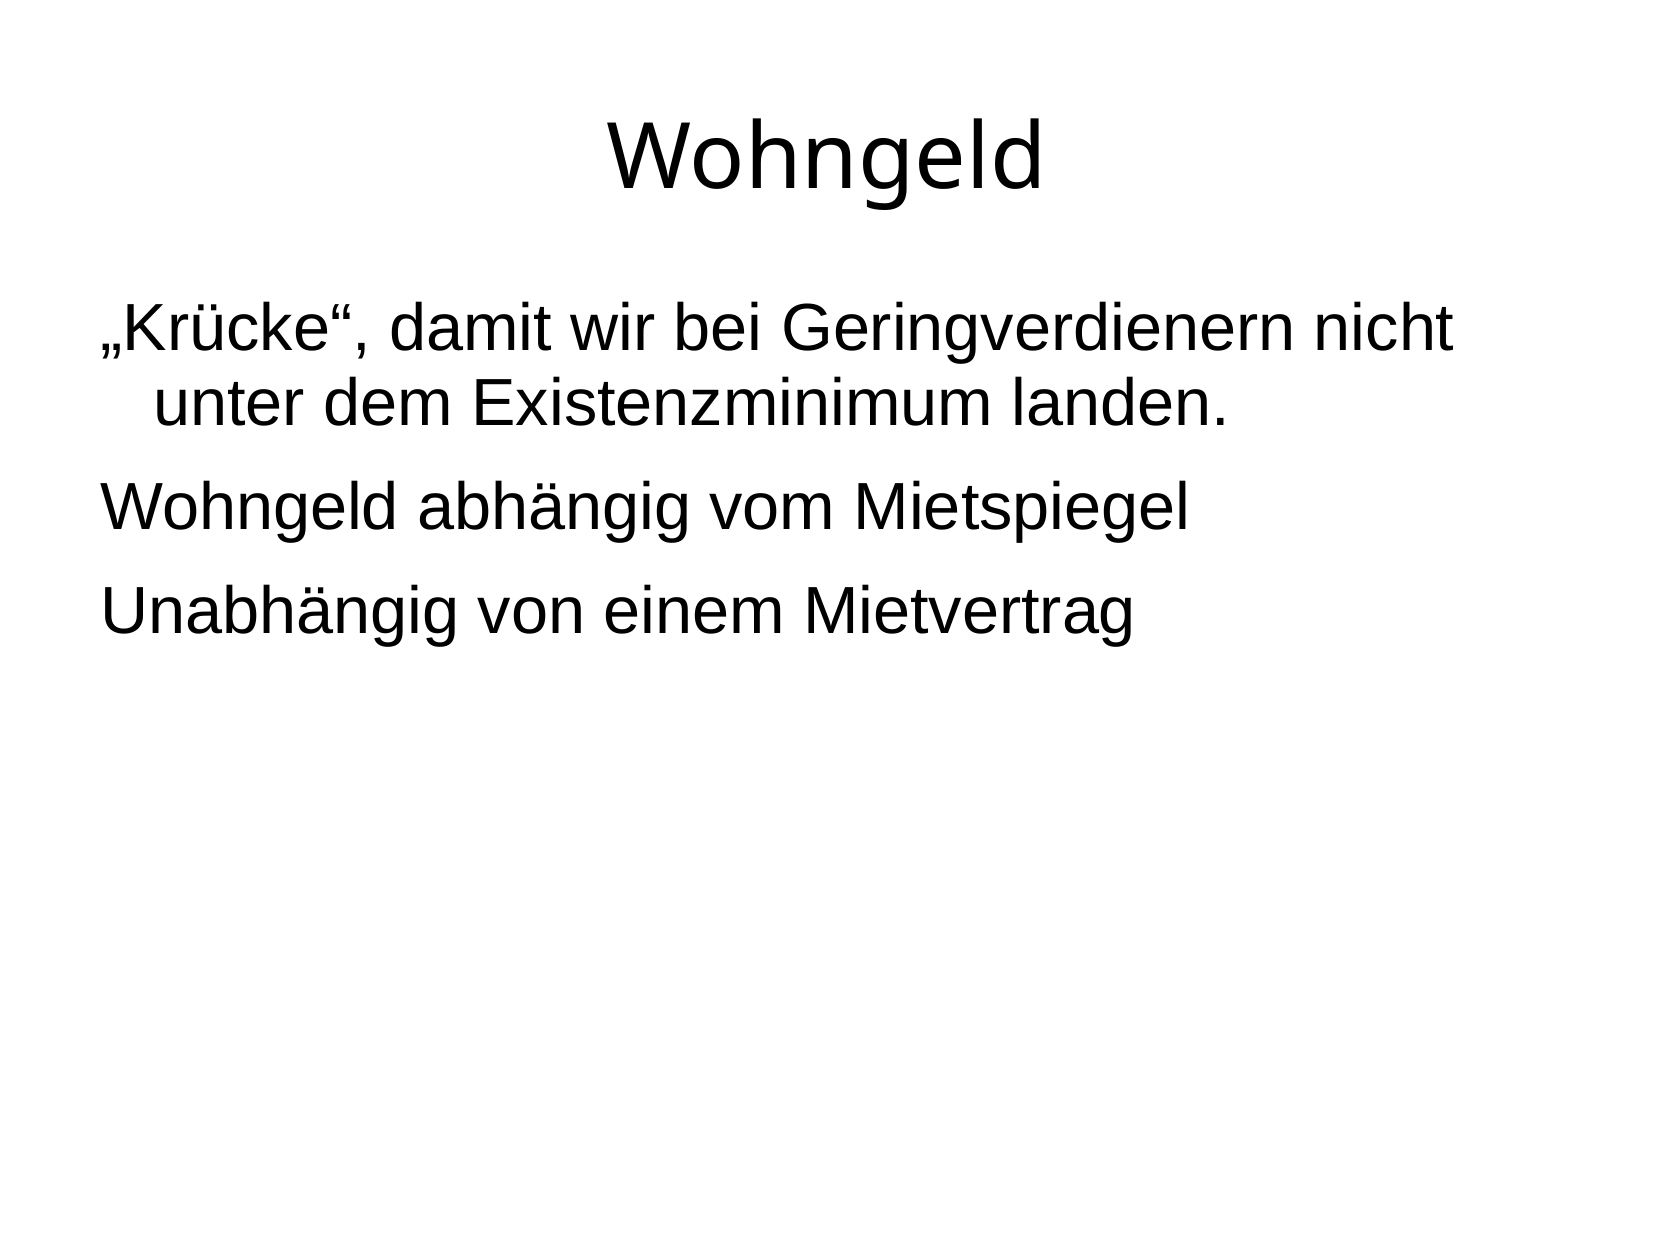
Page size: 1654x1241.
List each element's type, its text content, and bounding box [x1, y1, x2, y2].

title Wohngeld [82, 56, 1571, 250]
list „Krücke“, damit wir bei Geringverdienern nicht unter dem Existenzminimum landen. Wohngeld abhängig vom Mietspiegel Unabhängig von einem Mietvertrag [82, 290, 1571, 1094]
